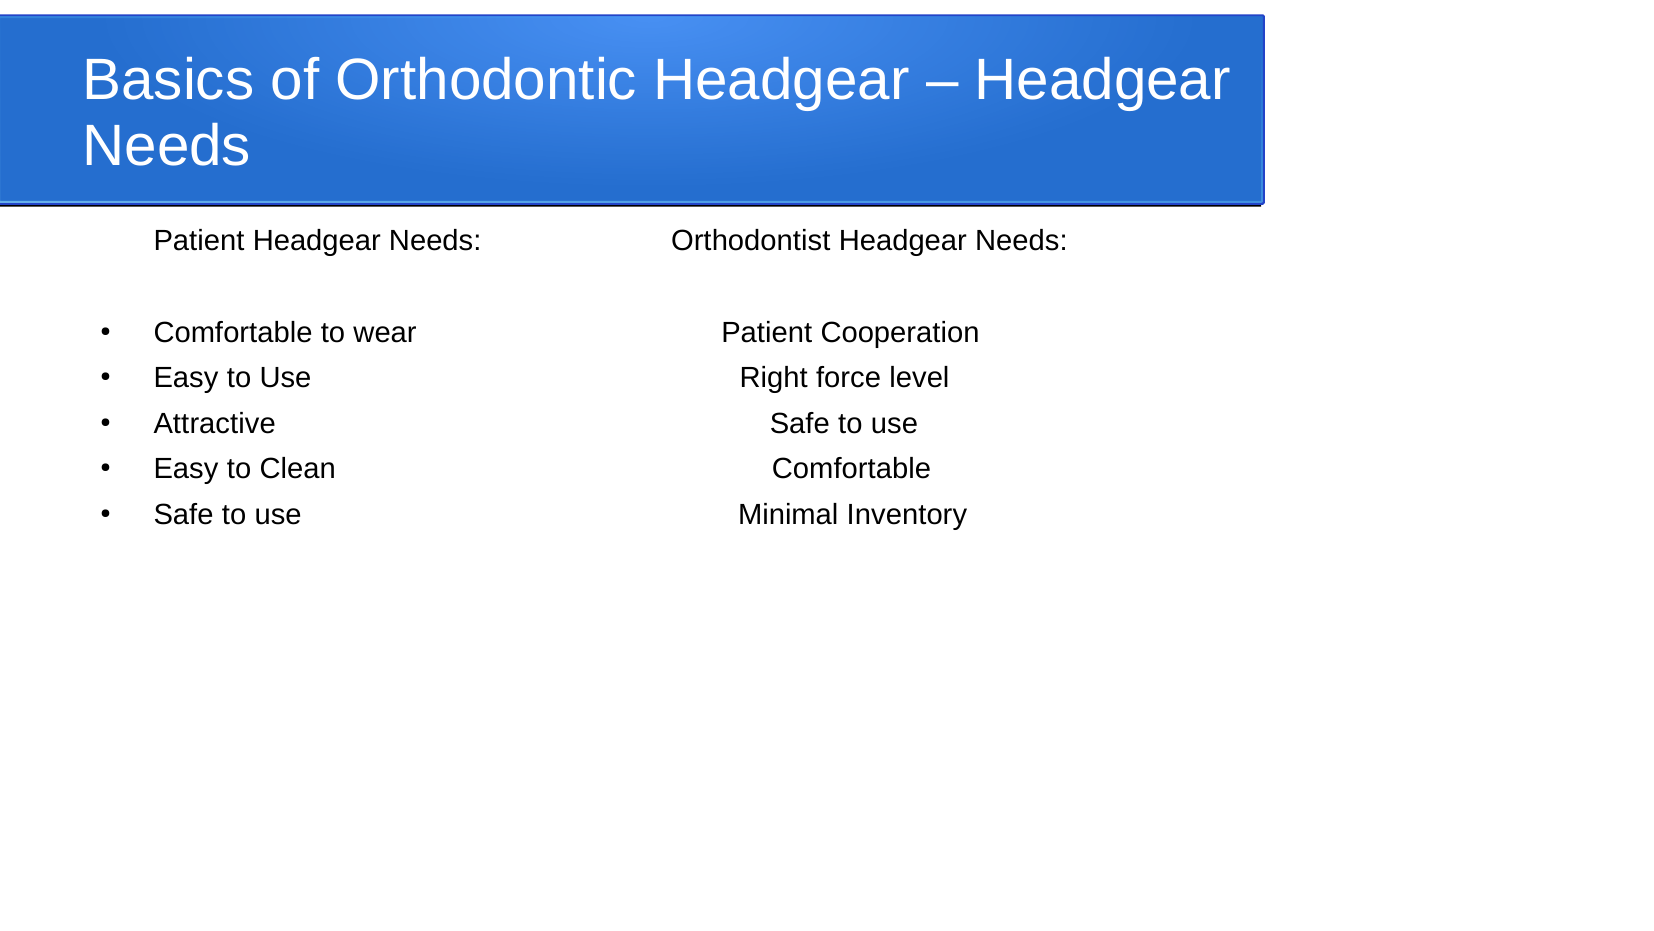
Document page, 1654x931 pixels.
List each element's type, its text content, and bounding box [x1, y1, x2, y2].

title Basics of Orthodontic Headgear – Headgear Needs [82, 35, 1235, 189]
list Patient Headgear Needs: Orthodontist Headgear Needs: Comfortable to wear Patient Cooperation Easy to Use Right force level Attractive Safe to use Easy to Clean Comfortable Safe to use Minimal Inventory [82, 224, 1571, 764]
